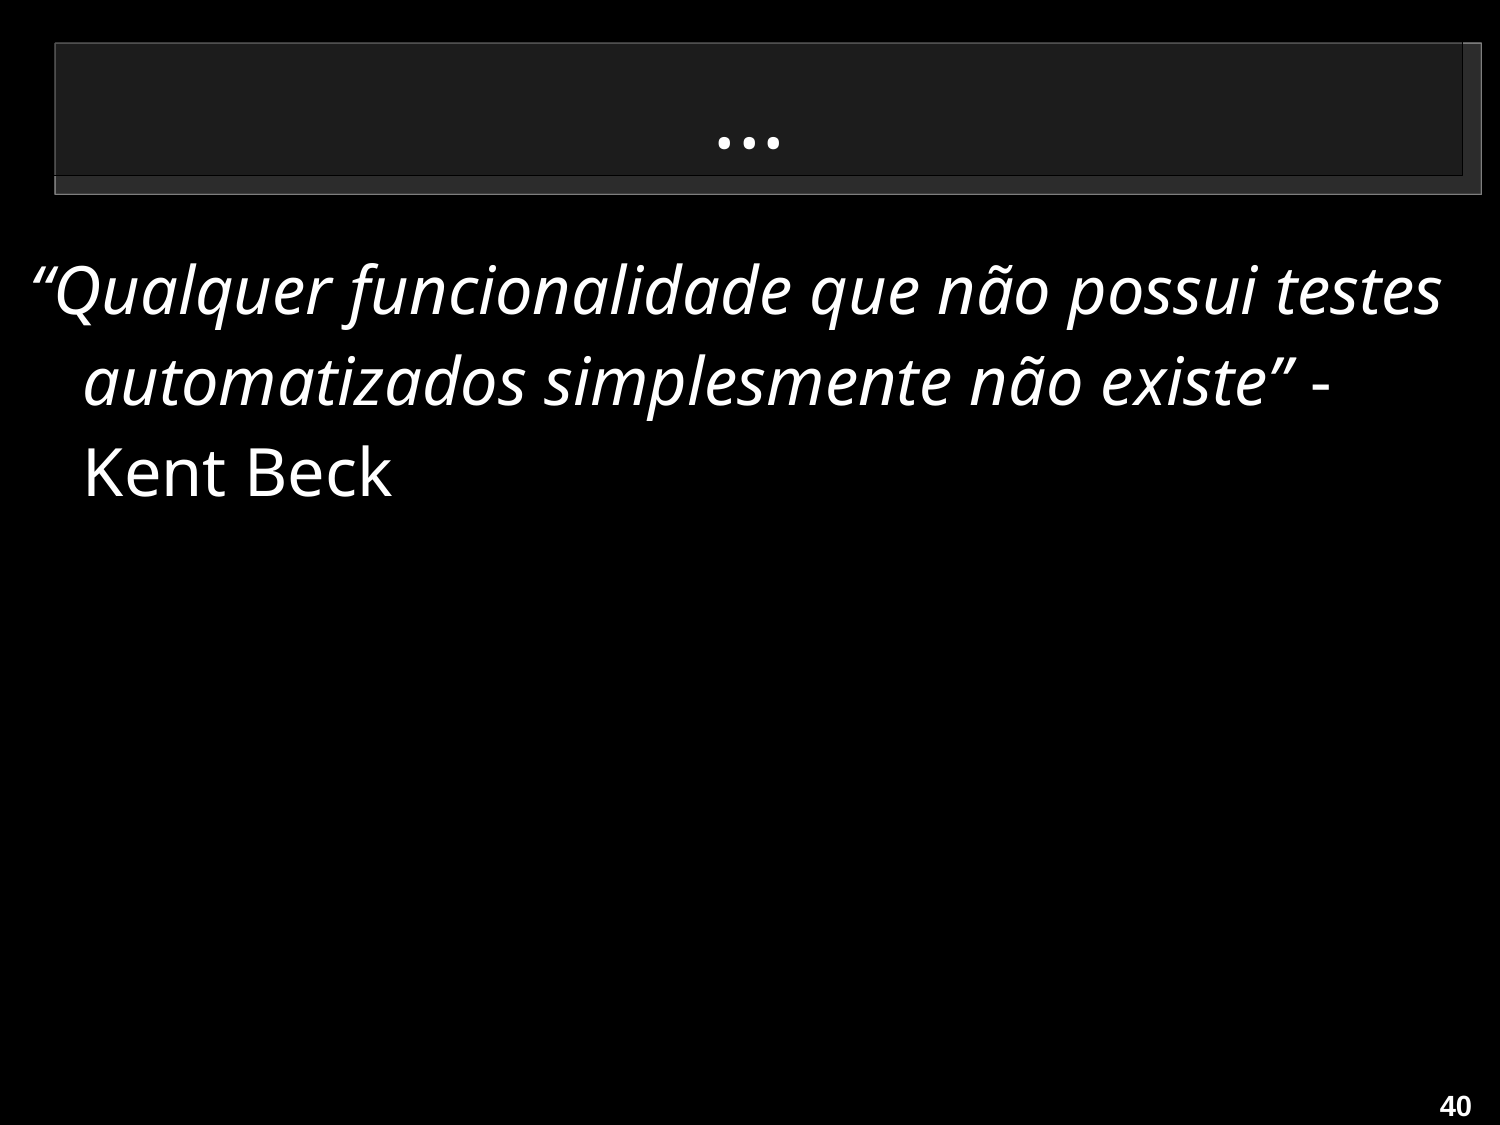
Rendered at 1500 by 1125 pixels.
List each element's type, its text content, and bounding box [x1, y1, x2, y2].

title ... [29, 38, 1470, 188]
list “Qualquer funcionalidade que não possui testes automatizados simplesmente não existe” - Kent Beck [29, 243, 1470, 1031]
